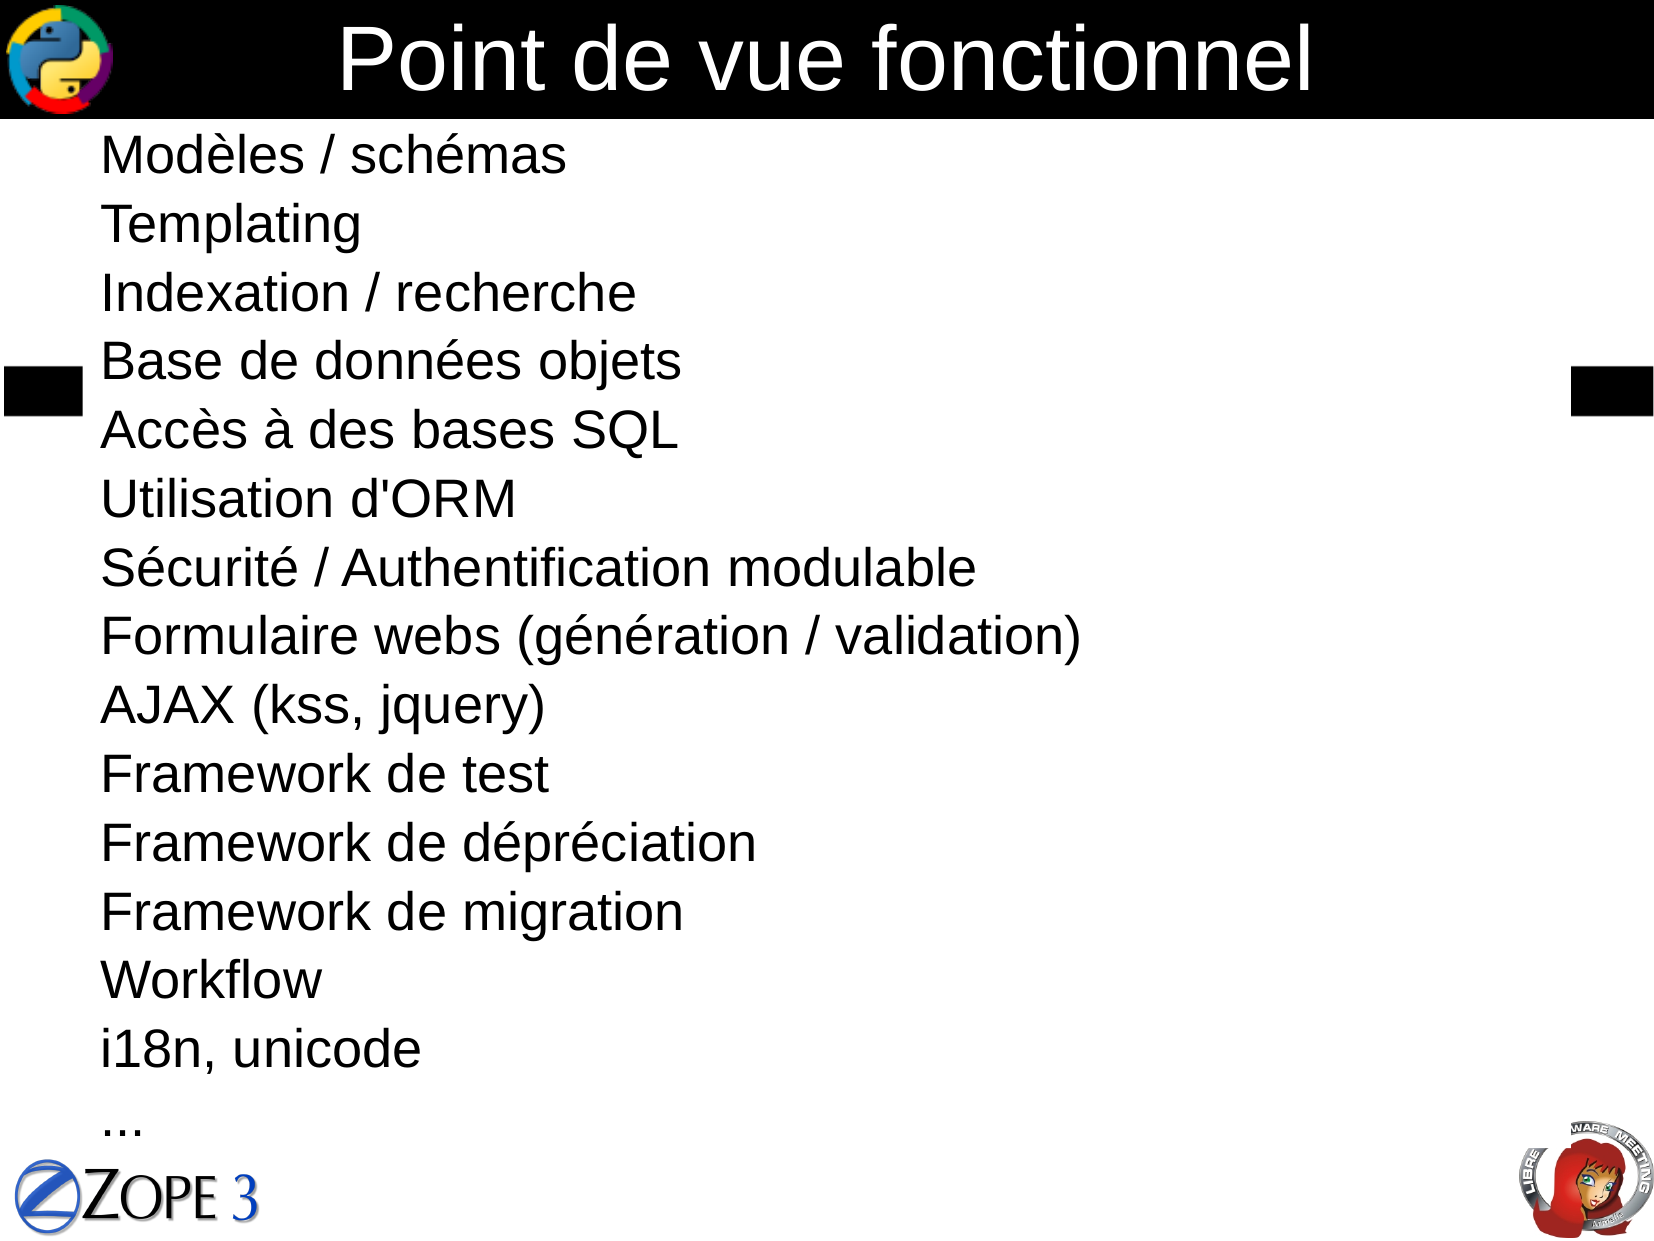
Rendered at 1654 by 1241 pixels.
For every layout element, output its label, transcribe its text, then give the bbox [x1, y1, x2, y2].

title Point de vue fonctionnel [0, 0, 1654, 119]
picture [1519, 1121, 1654, 1238]
picture [1571, 358, 1654, 814]
picture [4, 358, 82, 814]
list Modèles / schémas Templating Indexation / recherche Base de données objets Accès à des bases SQL Utilisation d'ORM Sécurité / Authentification modulable Formulaire webs (génération / validation) AJAX (kss, jquery) Framework de test Framework de dépréciation Framework de migration Workflow i18n, unicode ... [82, 124, 1571, 1149]
picture [0, 1144, 266, 1241]
